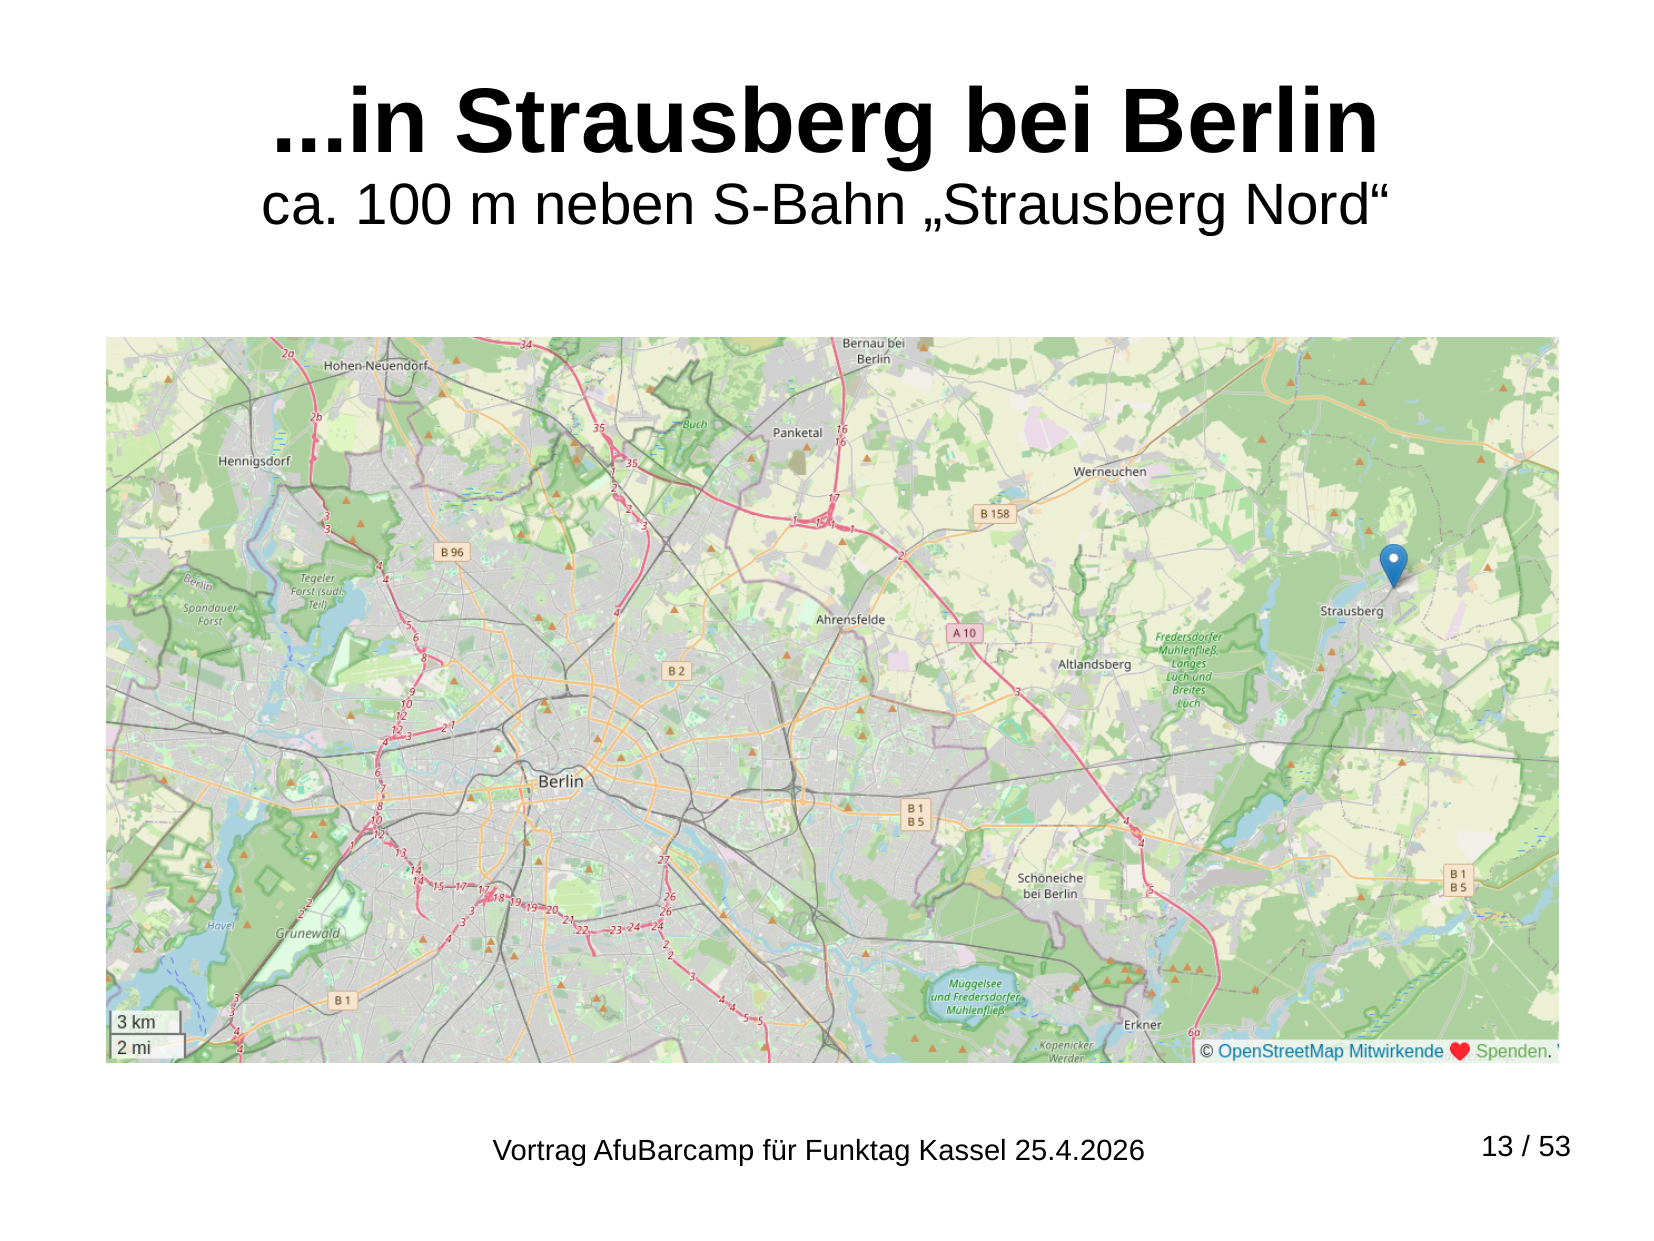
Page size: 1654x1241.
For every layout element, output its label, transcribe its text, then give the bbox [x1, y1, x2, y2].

picture [106, 337, 1559, 1063]
title ...in Strausberg bei Berlin ca. 100 m neben S-Bahn „Strausberg Nord“ [82, 49, 1571, 257]
